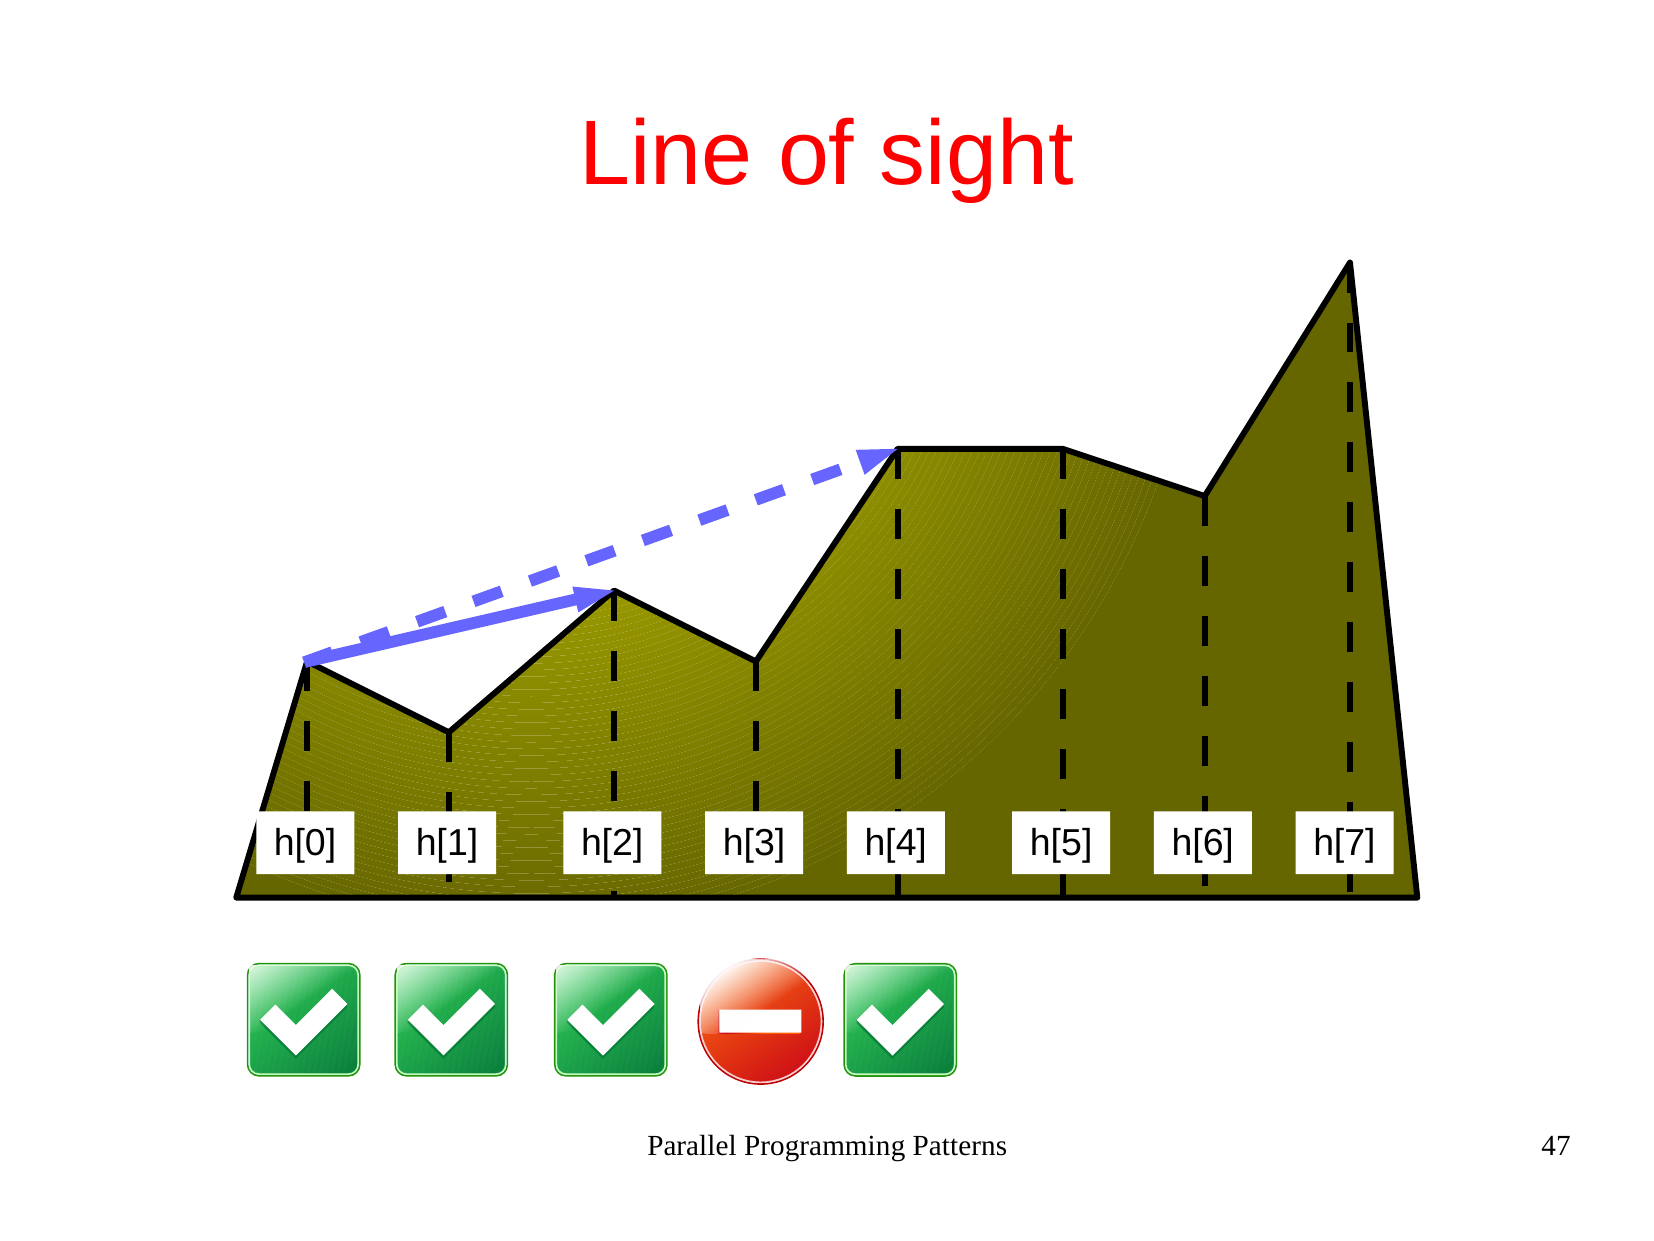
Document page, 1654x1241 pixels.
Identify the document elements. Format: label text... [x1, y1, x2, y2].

text_box h[1] [398, 811, 497, 875]
text_box h[6] [1153, 811, 1252, 875]
title Line of sight [82, 49, 1571, 257]
text_box h[2] [563, 811, 662, 875]
text_box h[5] [1012, 811, 1111, 875]
text_box h[7] [1295, 811, 1394, 875]
text_box h[4] [846, 811, 945, 875]
text_box h[3] [705, 811, 804, 875]
picture [212, 931, 988, 1111]
text_box [236, 267, 1418, 898]
text_box h[0] [256, 811, 355, 875]
